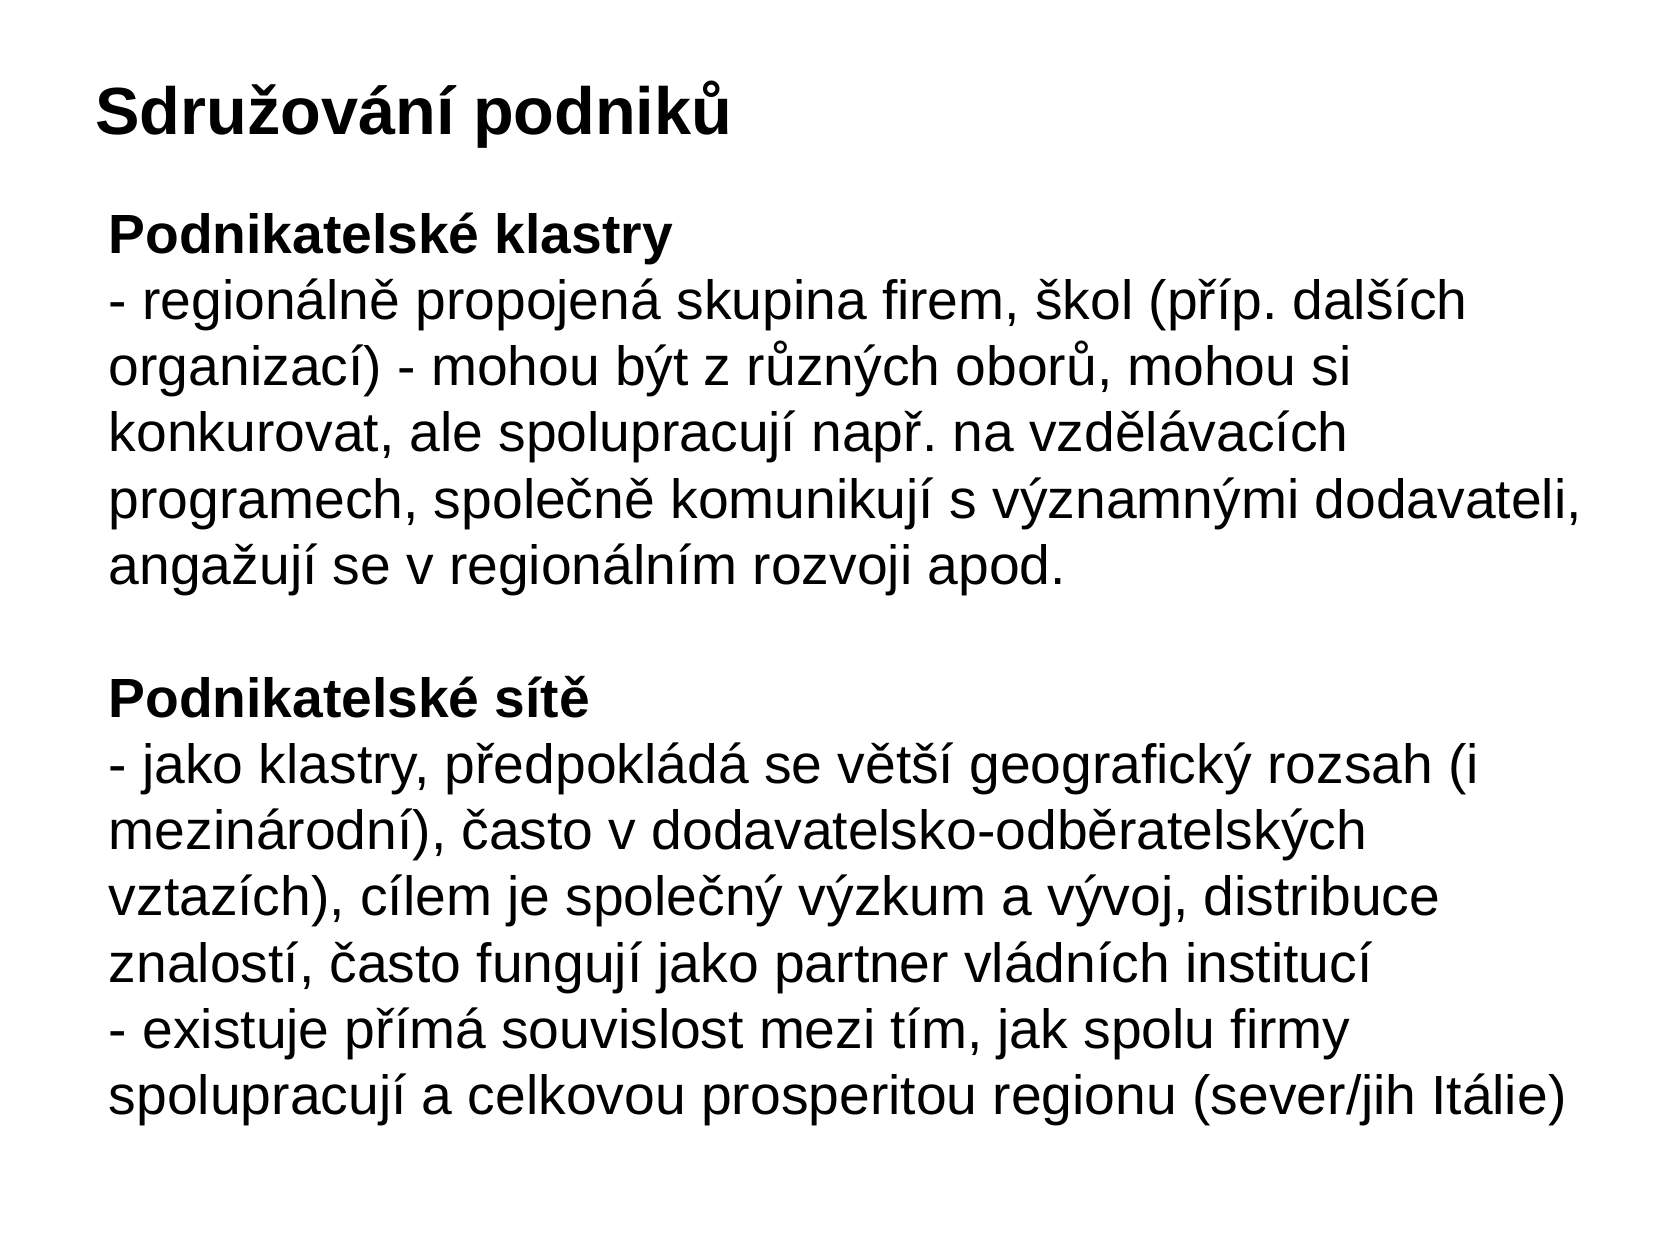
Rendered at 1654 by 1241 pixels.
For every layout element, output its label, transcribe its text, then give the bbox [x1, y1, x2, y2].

text_box Sdružování podniků [45, 60, 748, 156]
text_box Podnikatelské klastry - regionálně propojená skupina firem, škol (příp. dalších organizací) - mohou být z různých oborů, mohou si konkurovat, ale spolupracují např. na vzdělávacích programech, společně komunikují s významnými dodavateli, angažují se v regionálním rozvoji apod. Podnikatelské sítě - jako klastry, předpokládá se větší geografický rozsah (i mezinárodní), často v dodavatelsko-odběratelských vztazích), cílem je společný výzkum a vývoj, distribuce znalostí, často fungují jako partner vládních institucí - existuje přímá souvislost mezi tím, jak spolu firmy spolupracují a celkovou prosperitou regionu (sever/jih Itálie) [58, 190, 1609, 1134]
